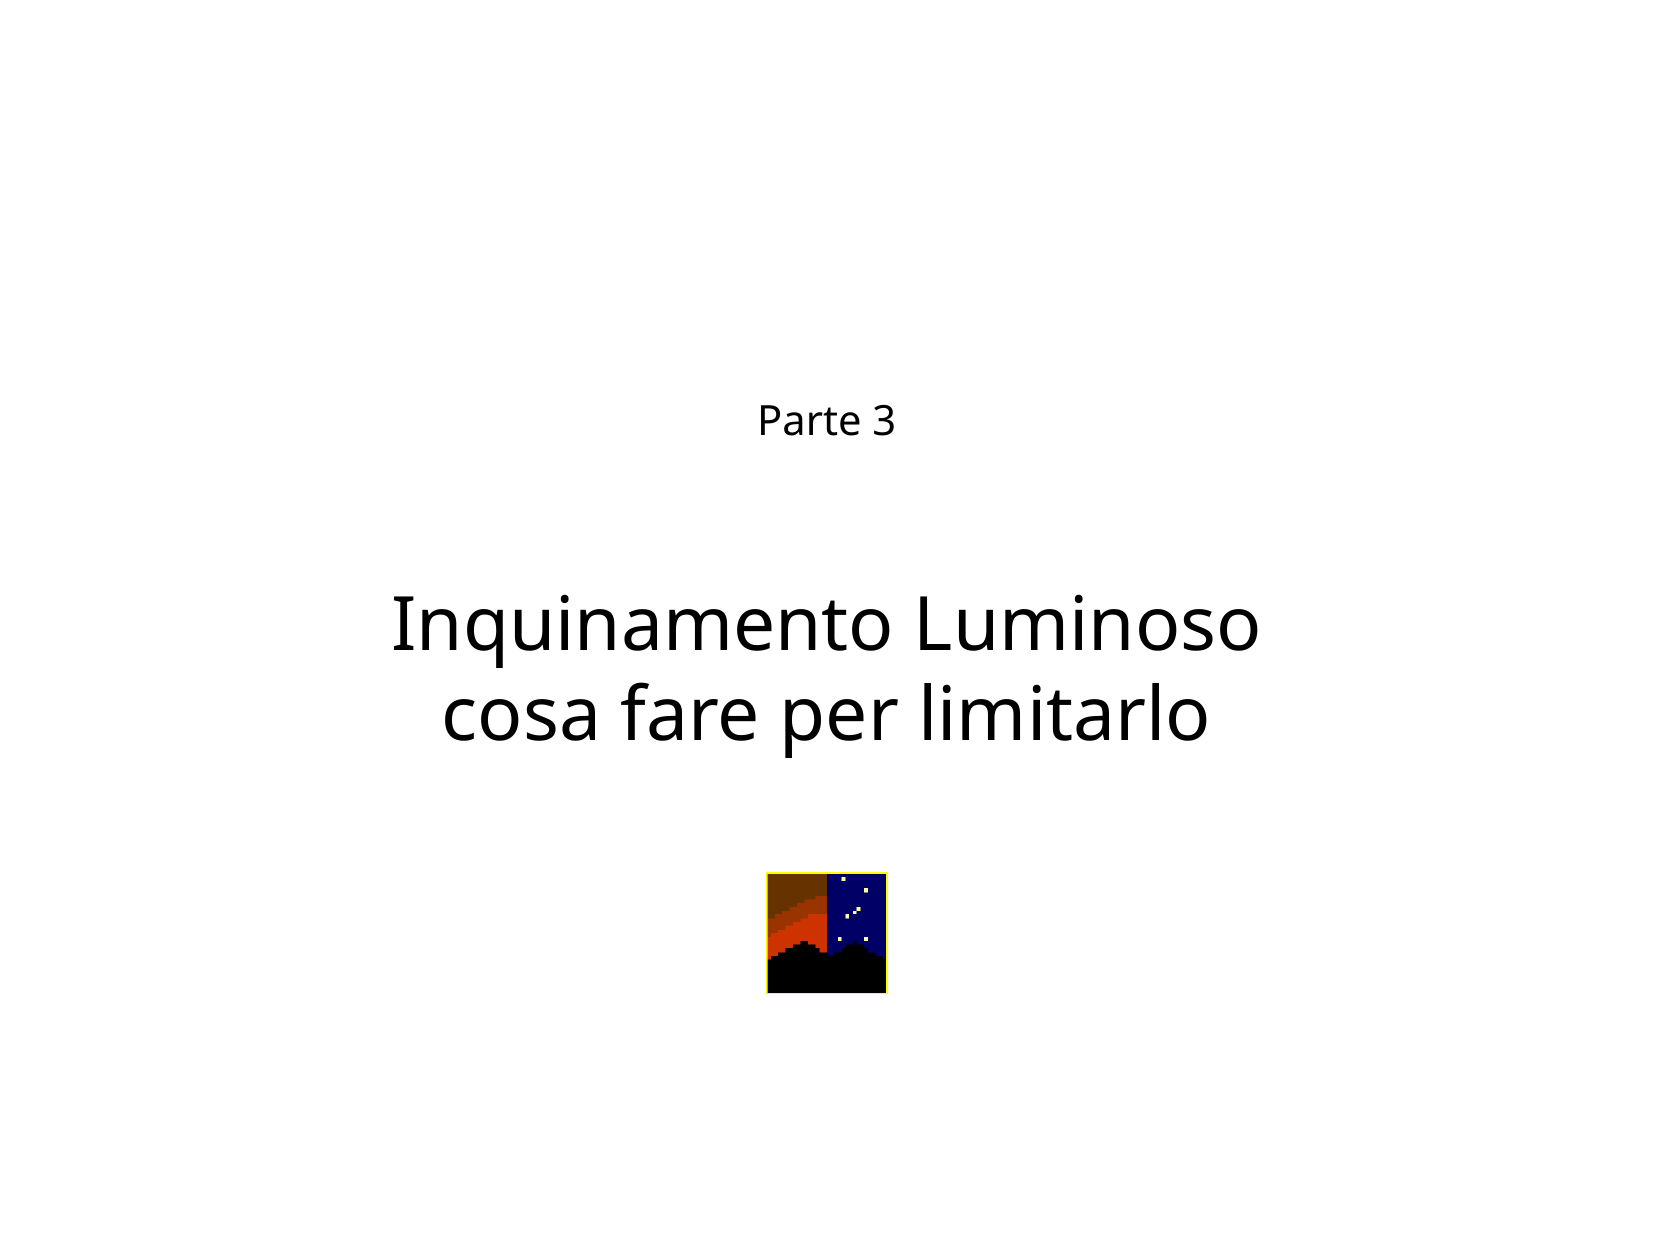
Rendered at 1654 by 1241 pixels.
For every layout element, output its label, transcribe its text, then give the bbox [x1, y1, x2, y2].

text_box Inquinamento Luminoso cosa fare per limitarlo [0, 567, 1654, 763]
text_box Parte 3 [296, 385, 1358, 452]
chart [767, 874, 886, 993]
